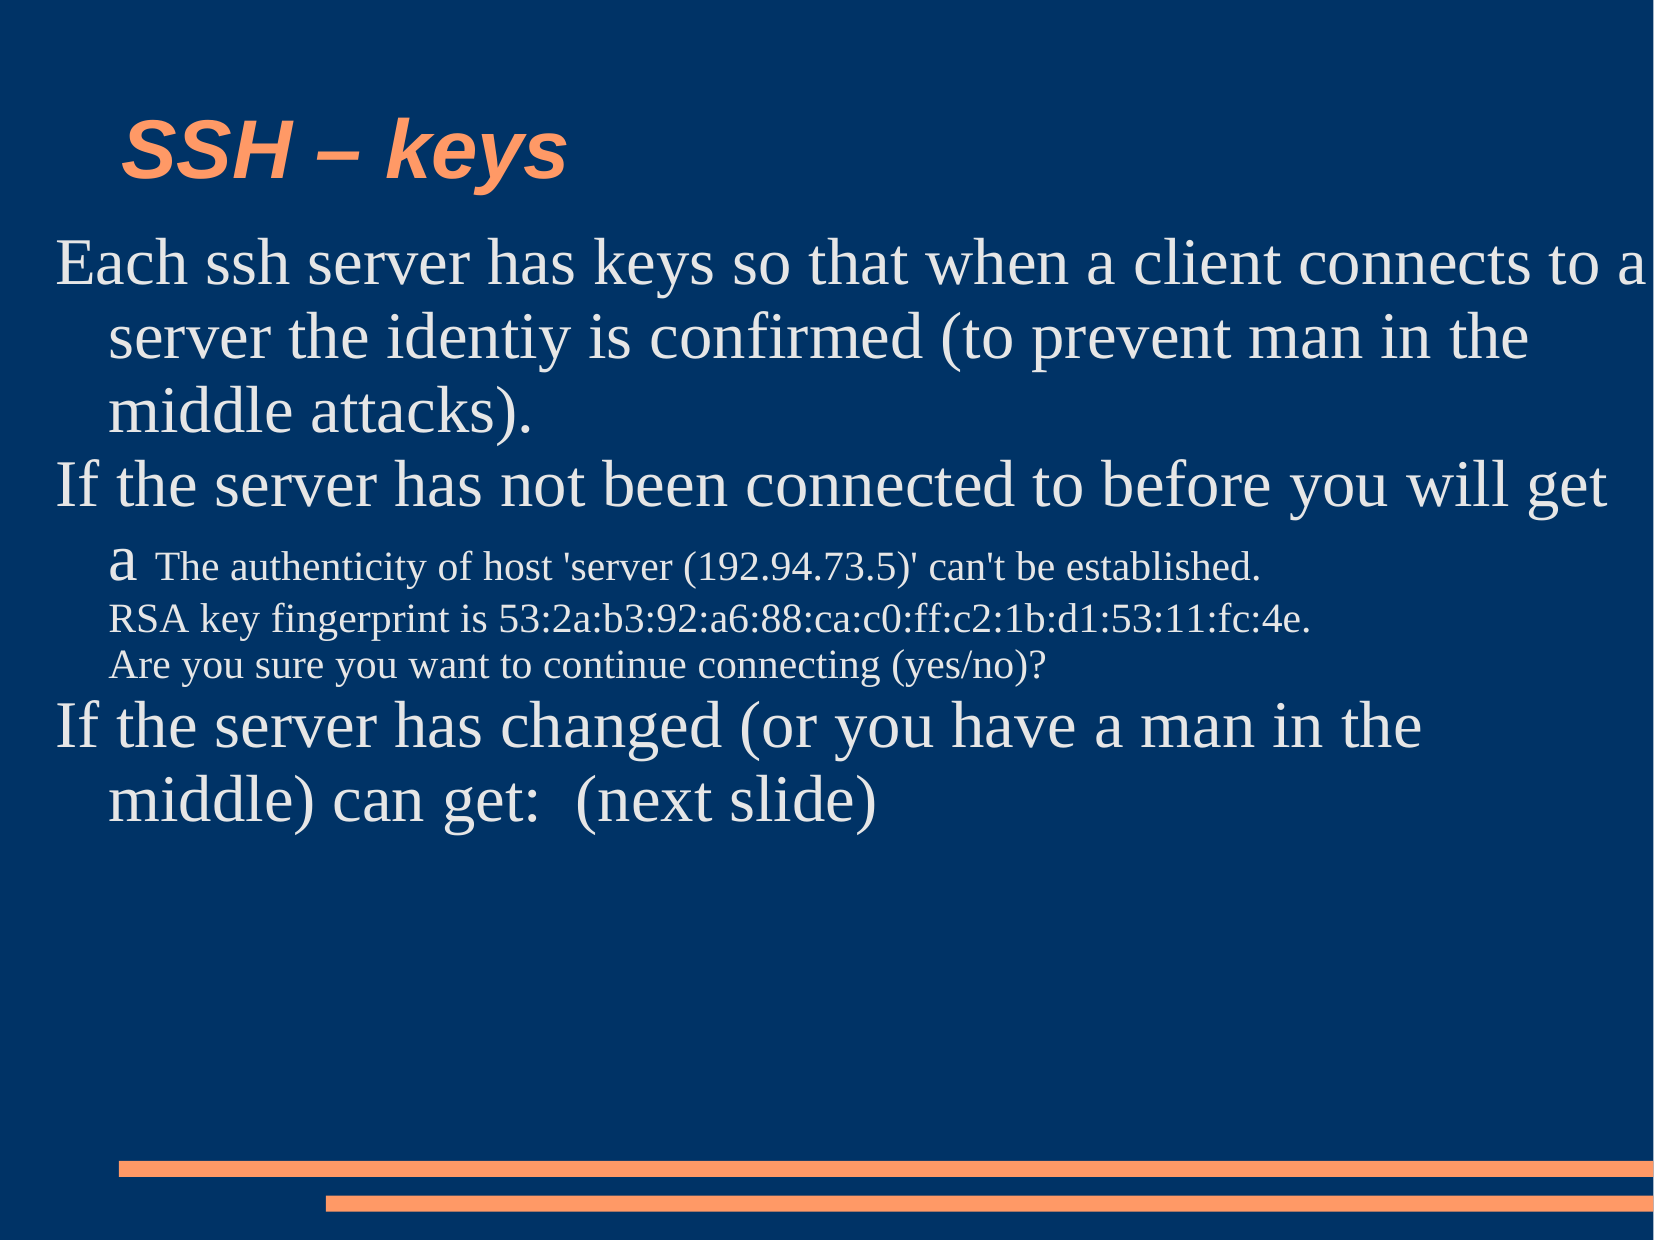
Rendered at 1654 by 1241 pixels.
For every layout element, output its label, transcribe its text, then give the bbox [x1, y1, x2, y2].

list Each ssh server has keys so that when a client connects to a server the identiy is confirmed (to prevent man in the middle attacks). If the server has not been connected to before you will get a The authenticity of host 'server (192.94.73.5)' can't be established. RSA key fingerprint is 53:2a:b3:92:a6:88:ca:c0:ff:c2:1b:d1:53:11:fc:4e. Are you sure you want to continue connecting (yes/no)? If the server has changed (or you have a man in the middle) can get: (next slide) [37, 225, 1651, 1211]
title SSH – keys [121, 46, 1534, 225]
